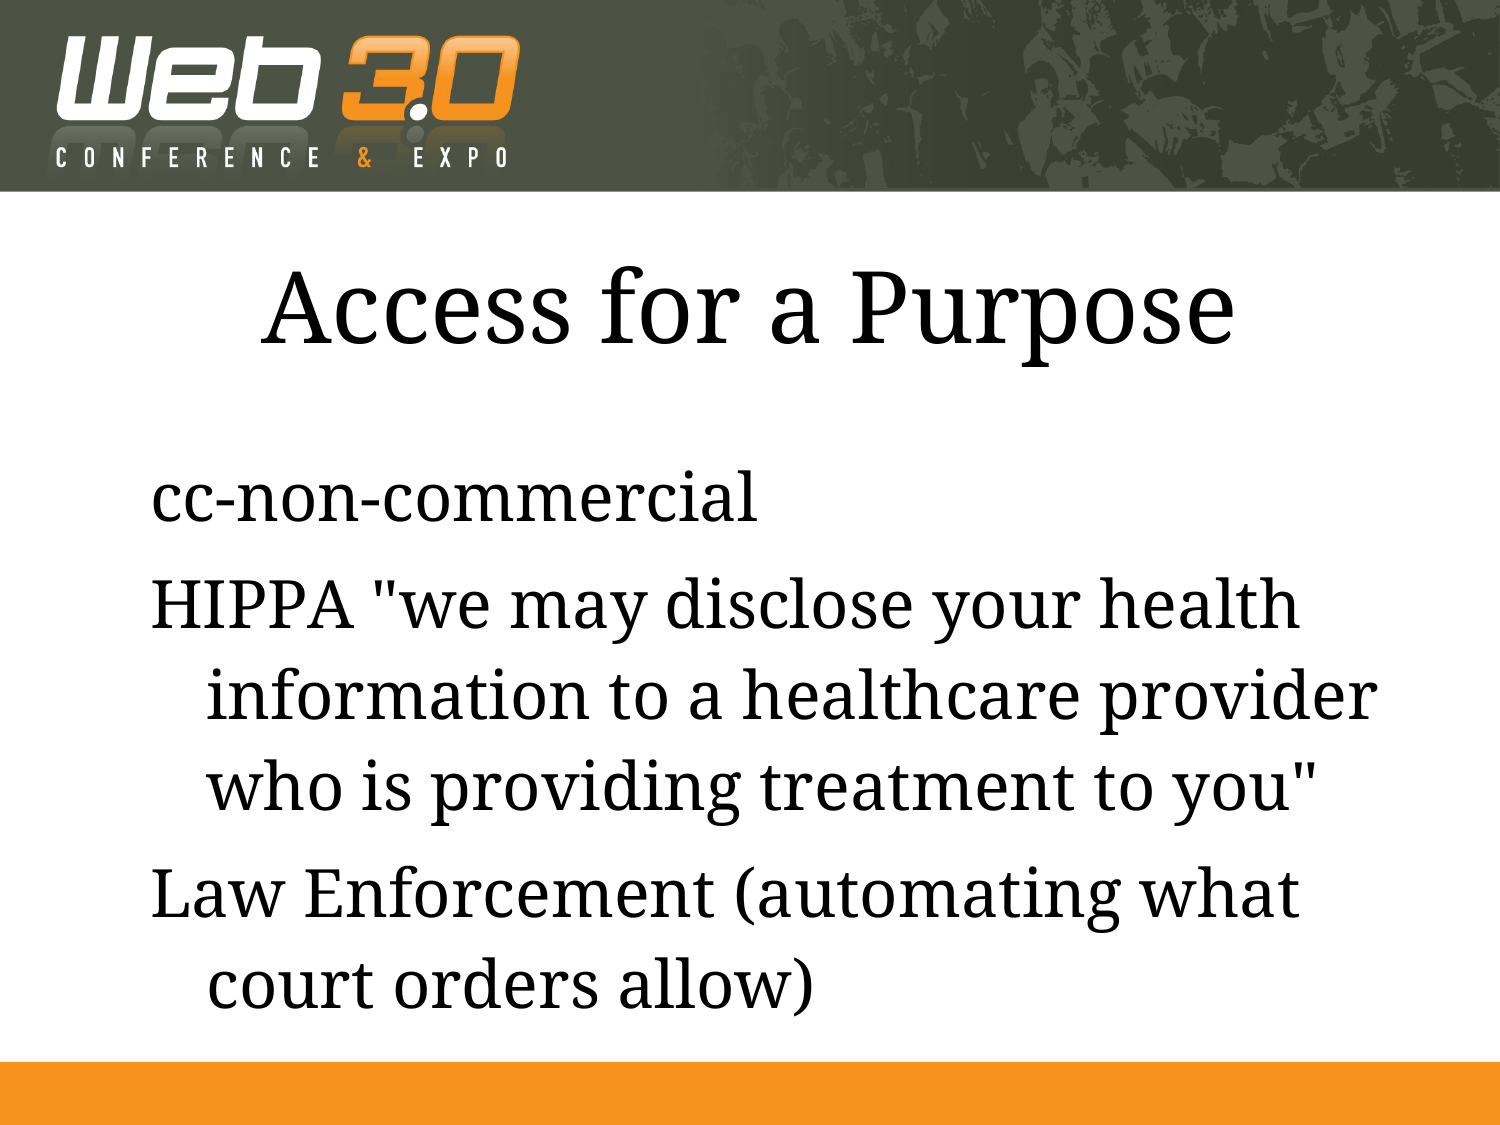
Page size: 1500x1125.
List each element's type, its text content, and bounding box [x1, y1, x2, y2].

picture [0, 0, 1500, 1125]
list cc-non-commercial HIPPA "we may disclose your health information to a healthcare provider who is providing treatment to you" Law Enforcement (automating what court orders allow) [150, 449, 1426, 1125]
title Access for a Purpose [112, 211, 1388, 400]
